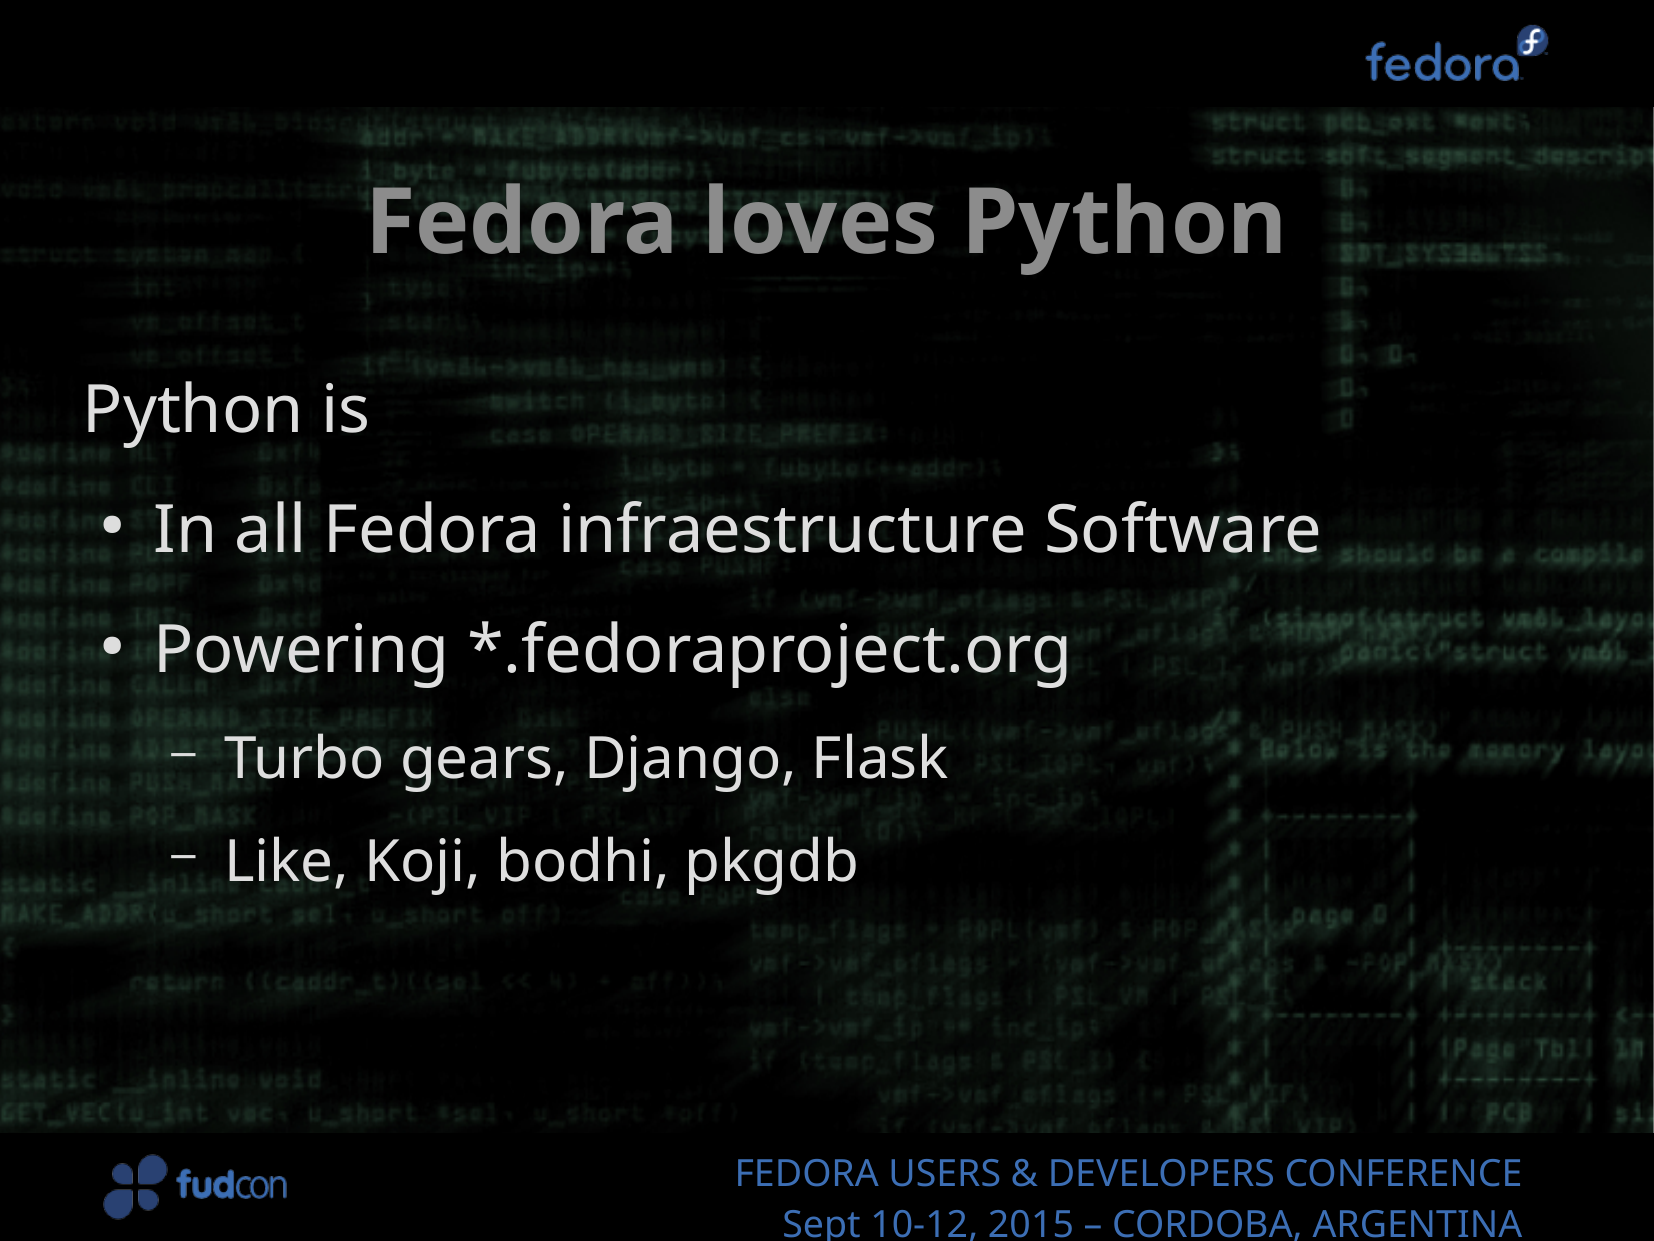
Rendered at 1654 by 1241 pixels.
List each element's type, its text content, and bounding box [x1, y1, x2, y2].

picture [0, 0, 1654, 1241]
title Fedora loves Python [82, 114, 1571, 322]
list Python is In all Fedora infraestructure Software Powering *.fedoraproject.org Turbo gears, Django, Flask Like, Koji, bodhi, pkgdb [82, 361, 1571, 1081]
